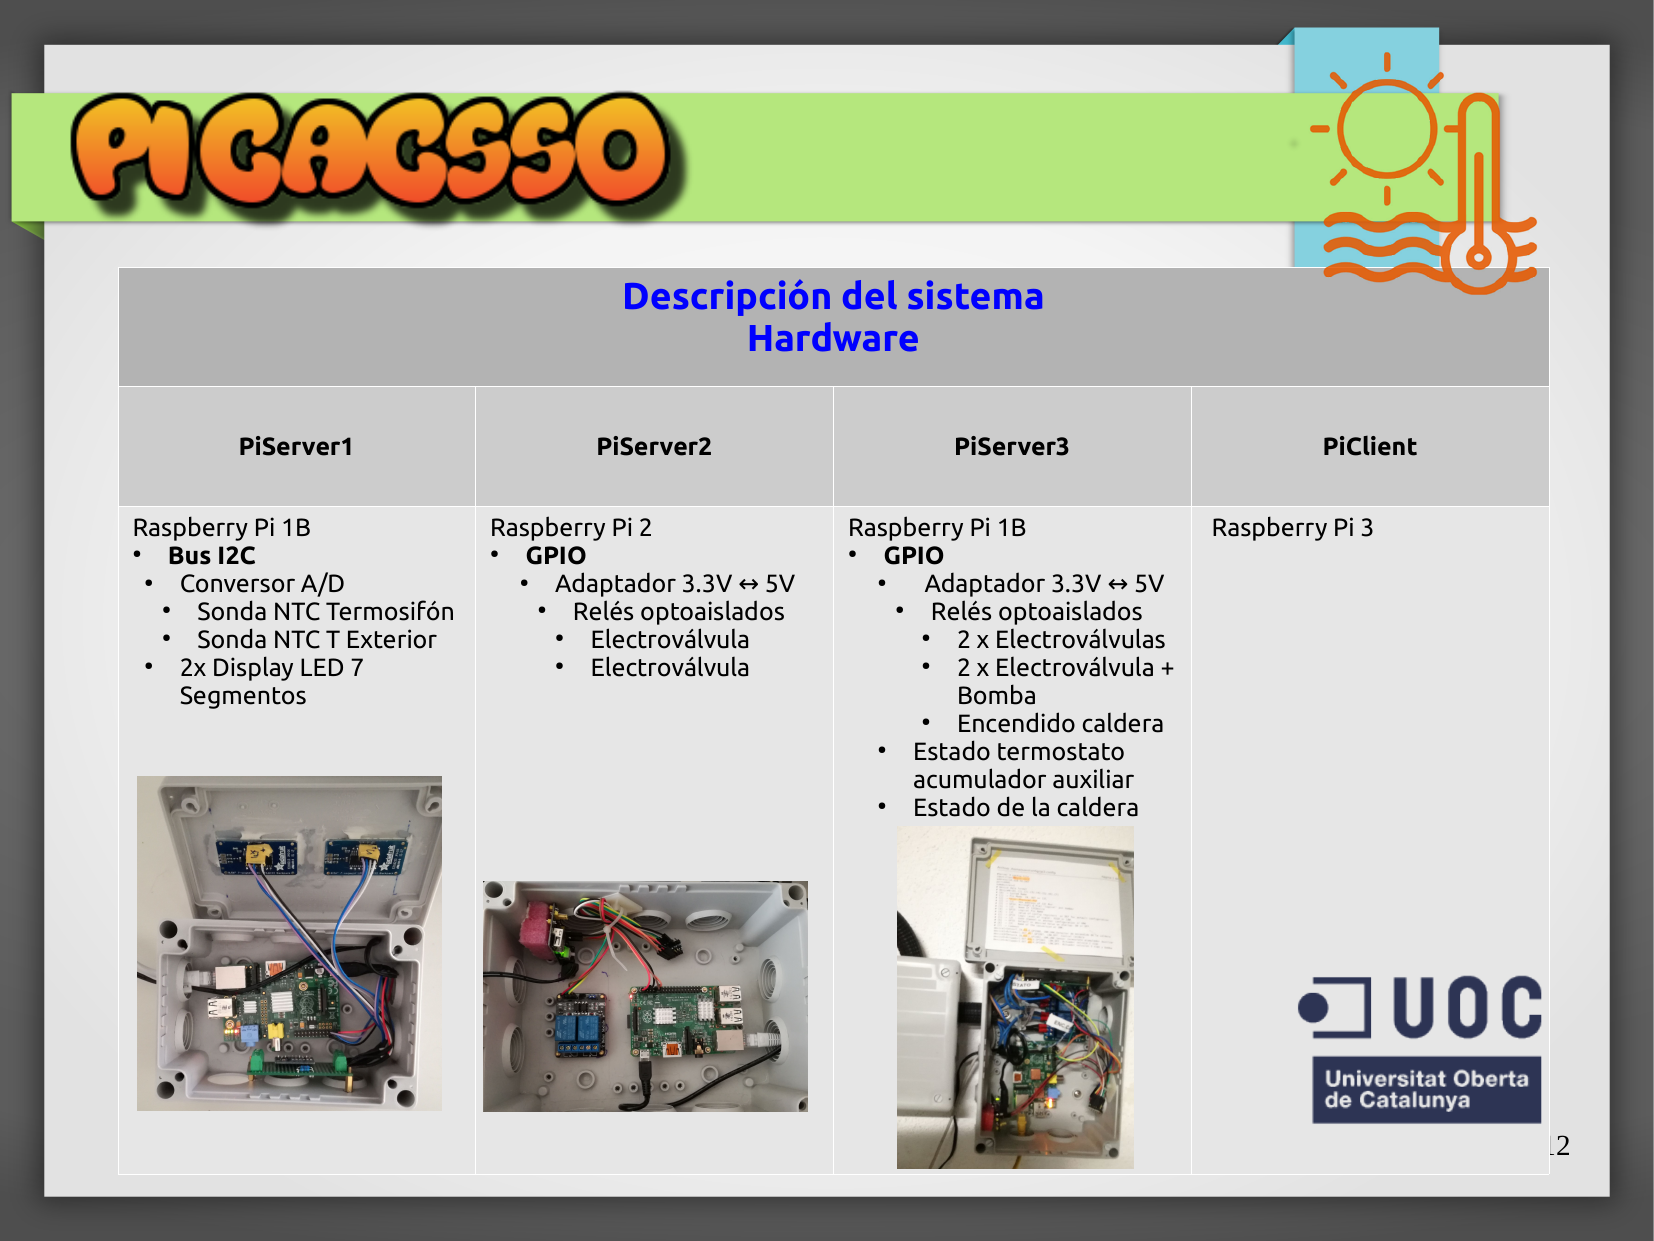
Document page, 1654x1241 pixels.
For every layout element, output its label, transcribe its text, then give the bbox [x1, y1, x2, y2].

table_cell Raspberry Pi 3 [1192, 507, 1549, 1174]
table_cell PiServer2 [476, 387, 833, 506]
table_cell PiClient [1192, 387, 1549, 506]
table_cell Raspberry Pi 1B GPIO Adaptador 3.3V ↔ 5V Relés optoaislados 2 x Electroválvulas 2 x Electroválvula + Bomba Encendido caldera Estado termostato acumulador auxiliar Estado de la caldera [834, 507, 1191, 1174]
table_header Descripción del sistema Hardware [119, 268, 1549, 386]
table_cell PiServer1 [119, 387, 475, 506]
picture [0, 0, 1654, 1241]
table_cell Raspberry Pi 1B Bus I2C Conversor A/D Sonda NTC Termosifón Sonda NTC T Exterior 2x Display LED 7 Segmentos [119, 507, 475, 1174]
table_cell PiServer3 [834, 387, 1191, 506]
table_cell Raspberry Pi 2 GPIO Adaptador 3.3V ↔ 5V Relés optoaislados Electroválvula Electroválvula [476, 507, 833, 1174]
